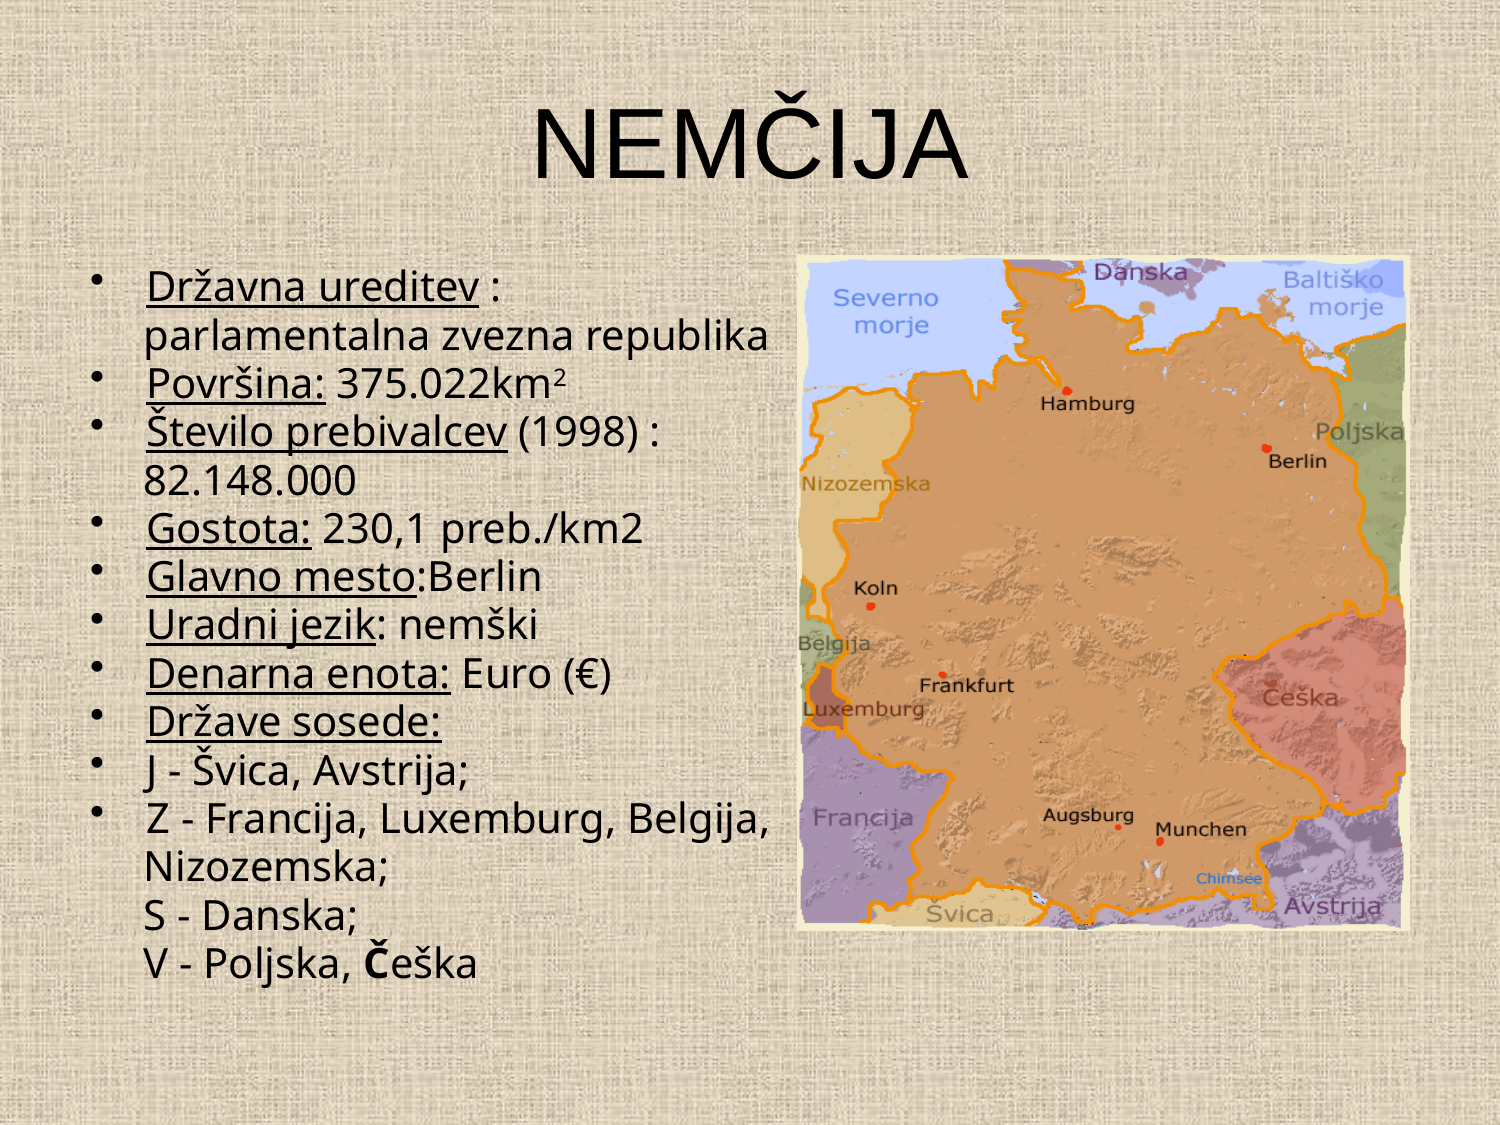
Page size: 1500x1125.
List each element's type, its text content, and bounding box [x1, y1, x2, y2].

title NEMČIJA [75, 45, 1425, 233]
list Državna ureditev : parlamentalna zvezna republika Površina: 375.022km2 Število prebivalcev (1998) : 82.148.000 Gostota: 230,1 preb./km2 Glavno mesto:Berlin Uradni jezik: nemški Denarna enota: Euro (€) Države sosede: J - Švica, Avstrija; Z - Francija, Luxemburg, Belgija, Nizozemska; S - Danska; V - Poljska, Češka [75, 262, 1425, 1024]
picture [0, 0, 1500, 1125]
